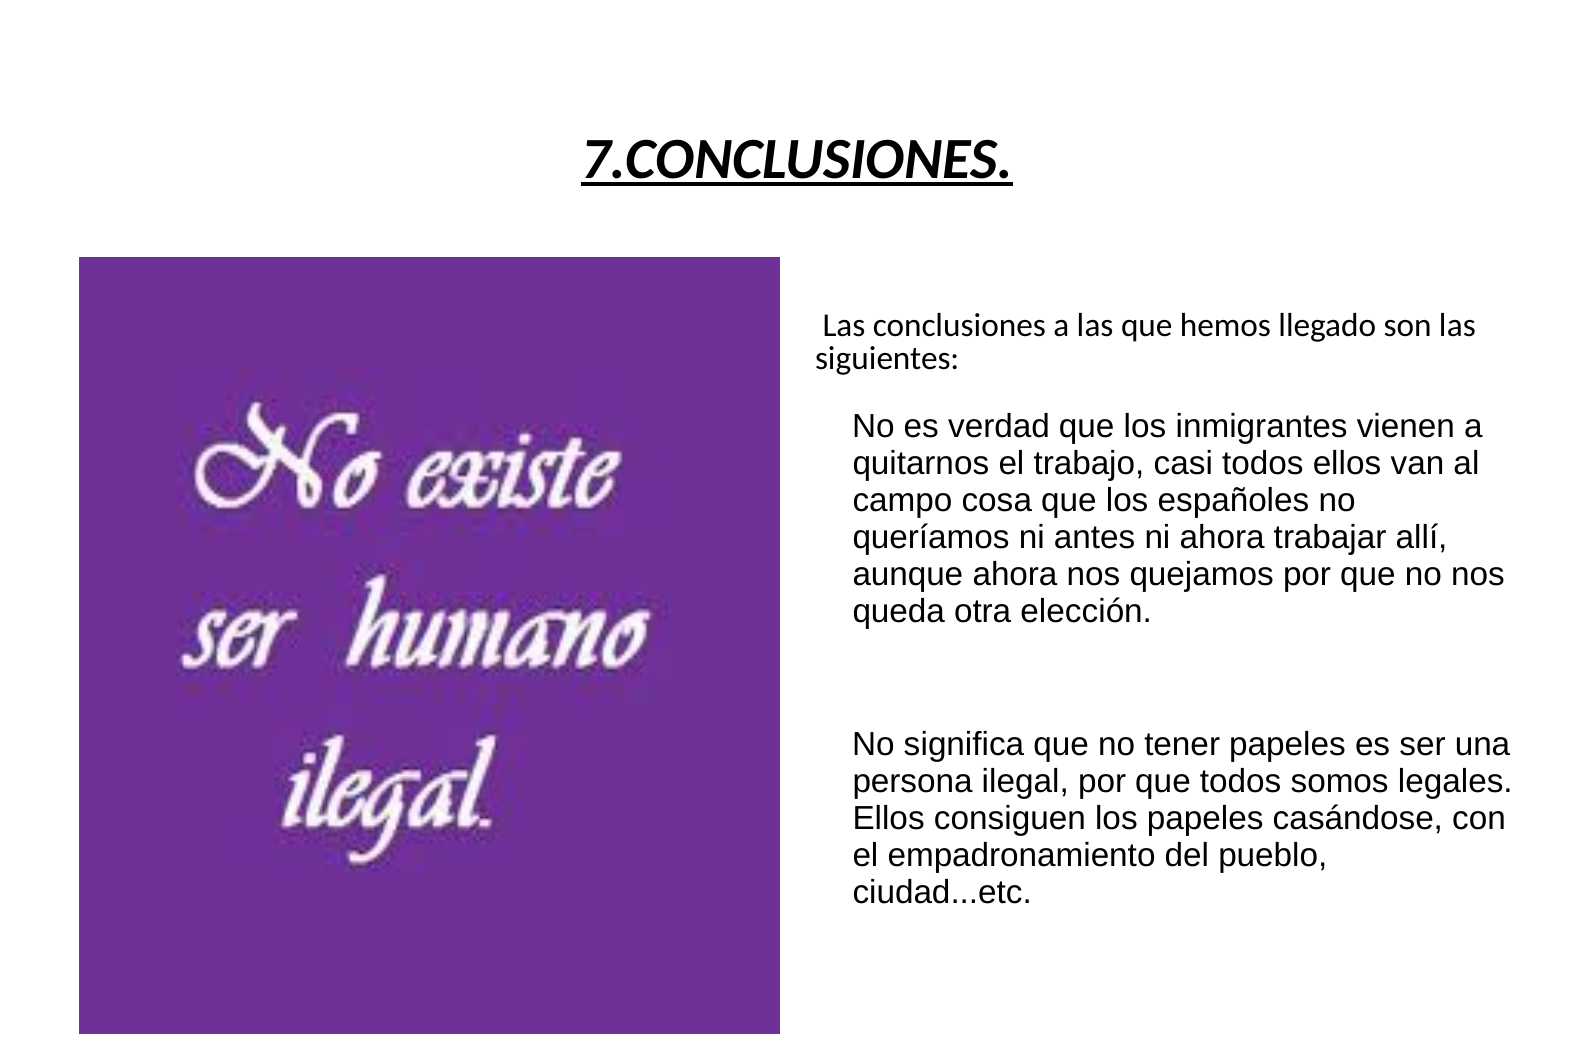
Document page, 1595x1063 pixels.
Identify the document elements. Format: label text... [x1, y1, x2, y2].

list Las conclusiones a las que hemos llegado son las siguientes: No es verdad que los inmigrantes vienen a quitarnos el trabajo, casi todos ellos van al campo cosa que los españoles no queríamos ni antes ni ahora trabajar allí, aunque ahora nos quejamos por que no nos queda otra elección. No significa que no tener papeles es ser una persona ilegal, por que todos somos legales. Ellos consiguen los papeles casándose, con el empadronamiento del pueblo, ciudad...etc. [814, 248, 1516, 1034]
title 7.CONCLUSIONES. [79, 42, 1515, 220]
picture [79, 257, 780, 1034]
